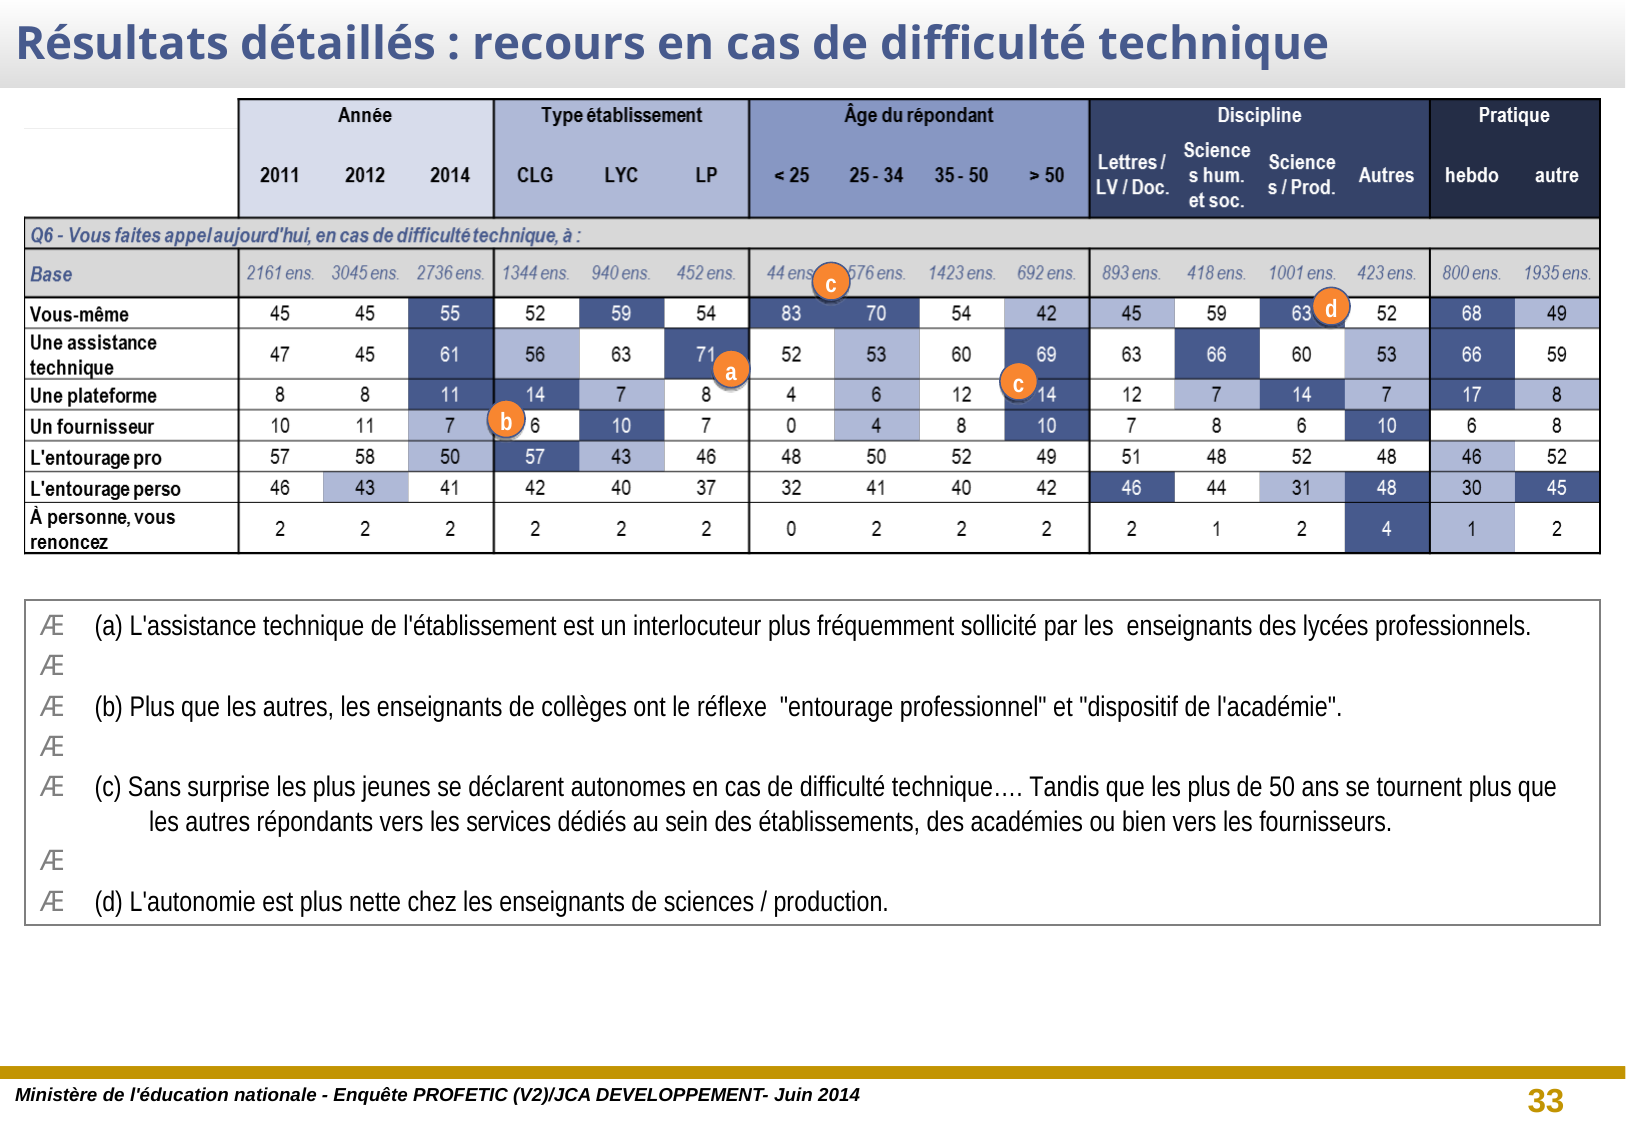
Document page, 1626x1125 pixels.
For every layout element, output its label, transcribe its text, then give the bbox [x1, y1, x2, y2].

text_box c [812, 262, 850, 300]
text_box Ministère de l'éducation nationale - Enquête PROFETIC (V2)/JCA DEVELOPPEMENT- Juin 2014 [0, 1074, 1501, 1125]
text_box 33 [1512, 1071, 1625, 1125]
text_box b [487, 399, 526, 438]
text_box c [999, 362, 1038, 400]
picture [24, 96, 1601, 566]
title Résultats détaillés : recours en cas de difficulté technique [0, 0, 1625, 88]
text_box d [1312, 287, 1351, 325]
list (a) L'assistance technique de l'établissement est un interlocuteur plus fréquemment sollicité par les enseignants des lycées professionnels. (b) Plus que les autres, les enseignants de collèges ont le réflexe "entourage professionnel" et "dispositif de l'académie". (c) Sans surprise les plus jeunes se déclarent autonomes en cas de difficulté technique…. Tandis que les plus de 50 ans se tournent plus que les autres répondants vers les services dédiés au sein des établissements, des académies ou bien vers les fournisseurs. (d) L'autonomie est plus nette chez les enseignants de sciences / production. [24, 600, 1600, 925]
text_box a [712, 349, 751, 388]
